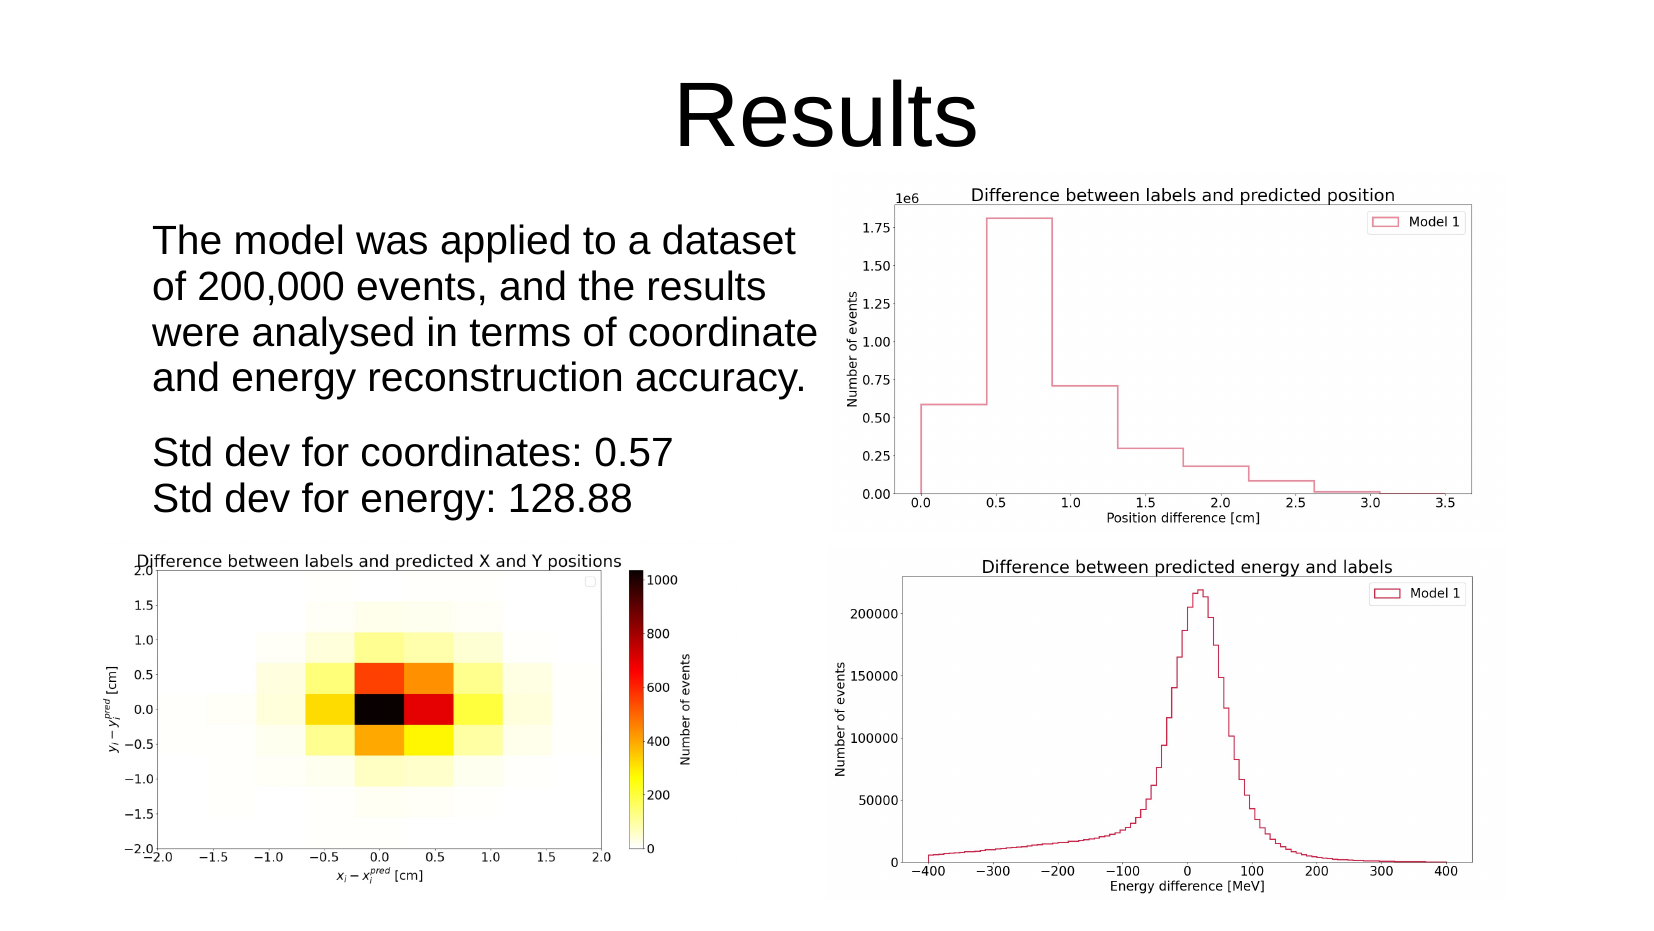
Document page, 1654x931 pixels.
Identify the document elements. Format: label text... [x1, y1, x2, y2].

list The model was applied to a dataset of 200,000 events, and the results were analysed in terms of coordinate and energy reconstruction accuracy. Std dev for coordinates: 0.57 Std dev for energy: 128.88 [82, 217, 827, 562]
picture [102, 540, 739, 886]
picture [826, 545, 1506, 900]
picture [831, 173, 1506, 532]
title Results [82, 37, 1571, 193]
